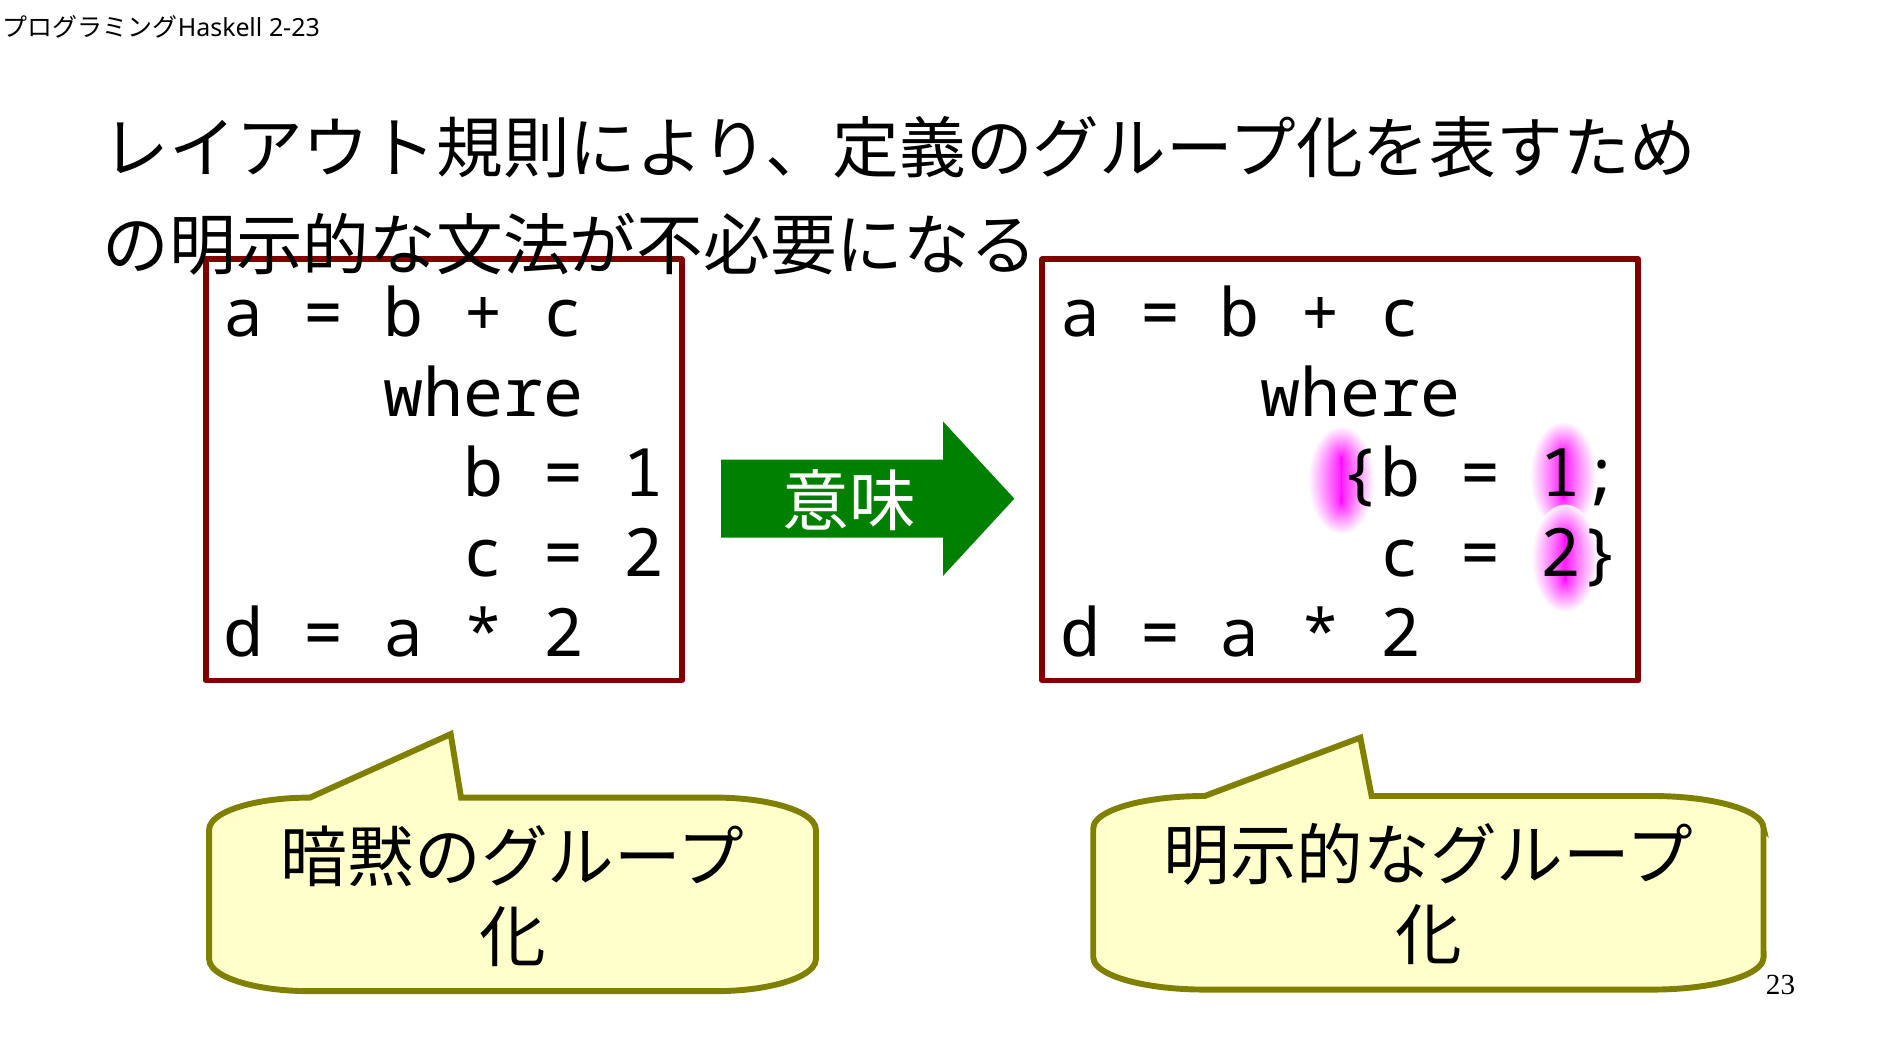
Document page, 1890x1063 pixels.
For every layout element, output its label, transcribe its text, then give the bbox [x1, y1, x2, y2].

text_box レイアウト規則により、定義のグループ化を表すための明示的な文法が不必要になる [87, 87, 1724, 236]
text_box a = b + c where {b = 1; c = 2} d = a * 2 [1042, 259, 1639, 681]
text_box a = b + c where b = 1 c = 2 d = a * 2 [205, 259, 682, 681]
text_box 暗黙のグループ化 [209, 734, 816, 992]
text_box 意味 [719, 418, 1016, 579]
text_box 明示的なグループ化 [1093, 737, 1764, 990]
